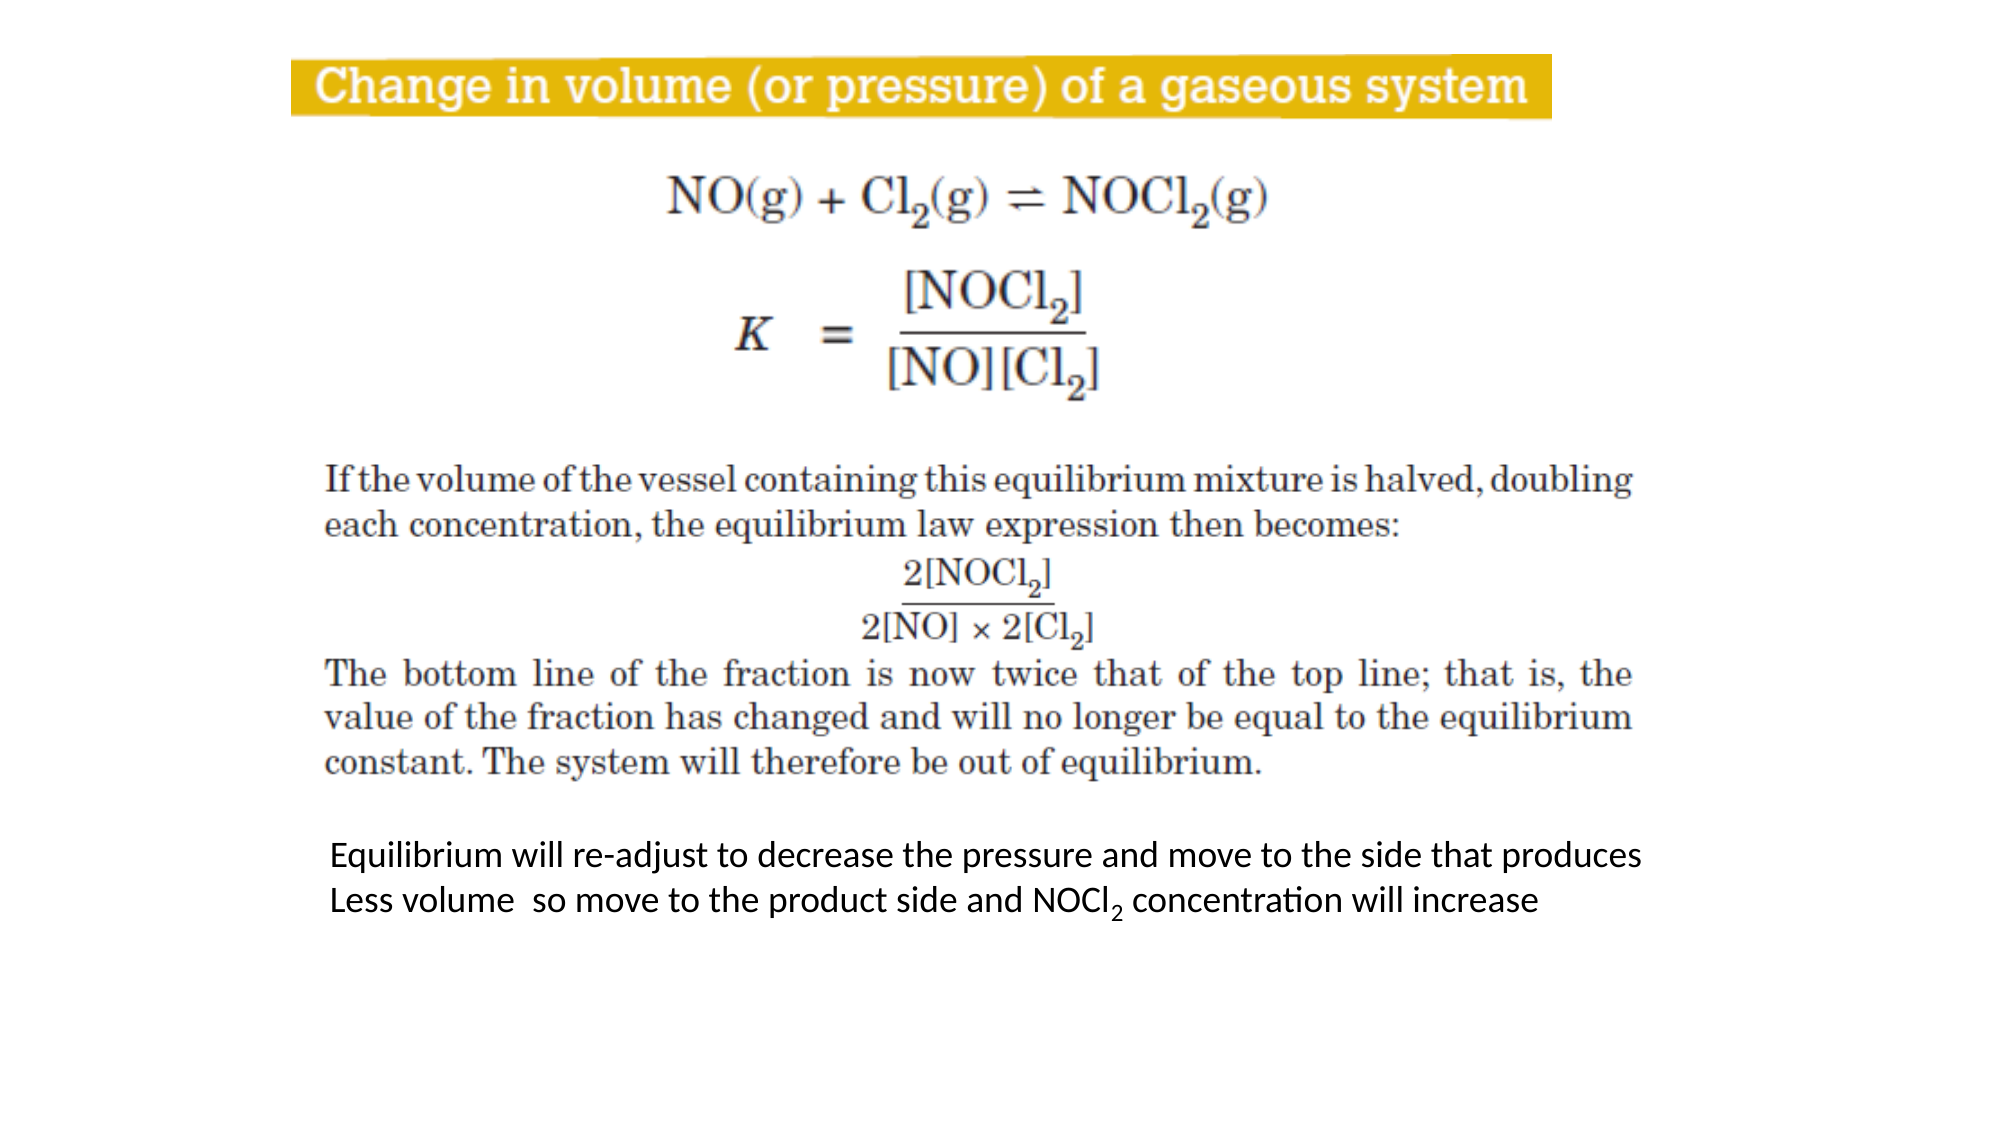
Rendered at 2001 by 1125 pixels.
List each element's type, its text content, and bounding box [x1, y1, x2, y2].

picture [645, 137, 1299, 409]
picture [291, 54, 1552, 126]
text_box Equilibrium will re-adjust to decrease the pressure and move to the side that produces Less volume so move to the product side and NOCl2 concentration will increase [314, 822, 1674, 929]
picture [314, 456, 1674, 787]
picture [728, 302, 863, 374]
